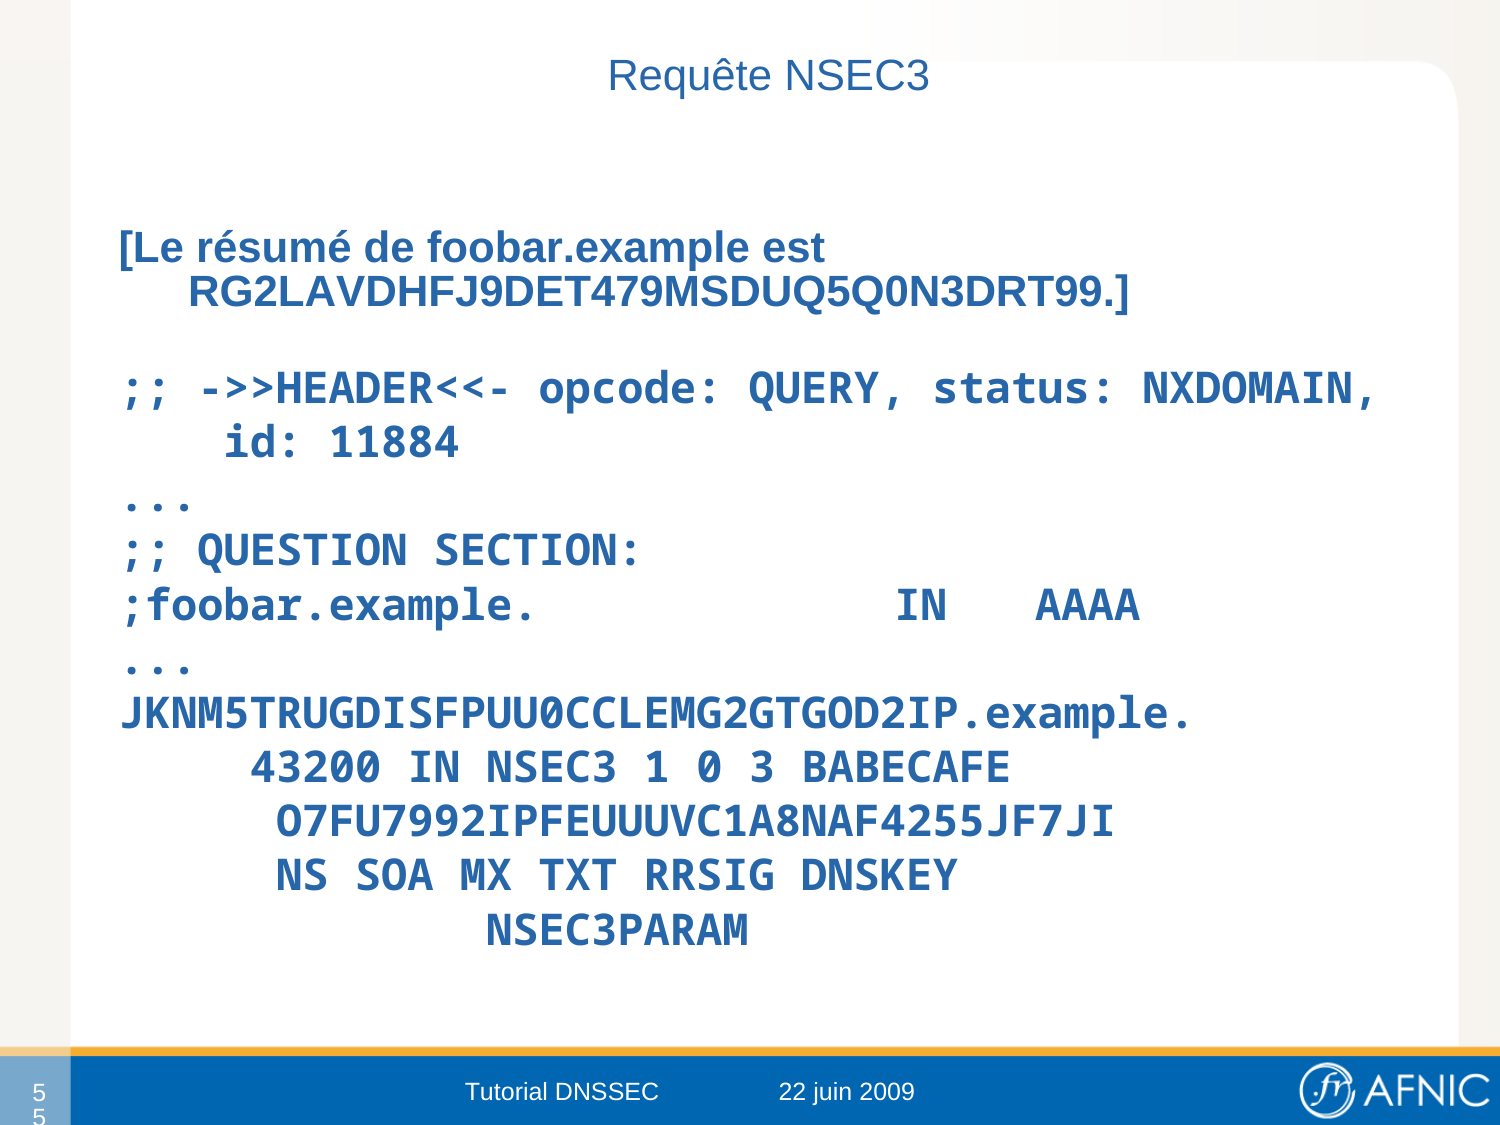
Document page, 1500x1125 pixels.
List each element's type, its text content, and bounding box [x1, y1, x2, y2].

title Requête NSEC3 [112, 12, 1425, 138]
picture [0, 0, 1500, 1125]
list [Le résumé de foobar.example est RG2LAVDHFJ9DET479MSDUQ5Q0N3DRT99.] ;; ->>HEADER<<- opcode: QUERY, status: NXDOMAIN, id: 11884 ... ;; QUESTION SECTION: ;foobar.example. IN AAAA ... JKNM5TRUGDISFPUU0CCLEMG2GTGOD2IP.example. 43200 IN NSEC3 1 0 3 BABECAFE O7FU7992IPFEUUUVC1A8NAF4255JF7JI NS SOA MX TXT RRSIG DNSKEY NSEC3PARAM [104, 220, 1418, 987]
